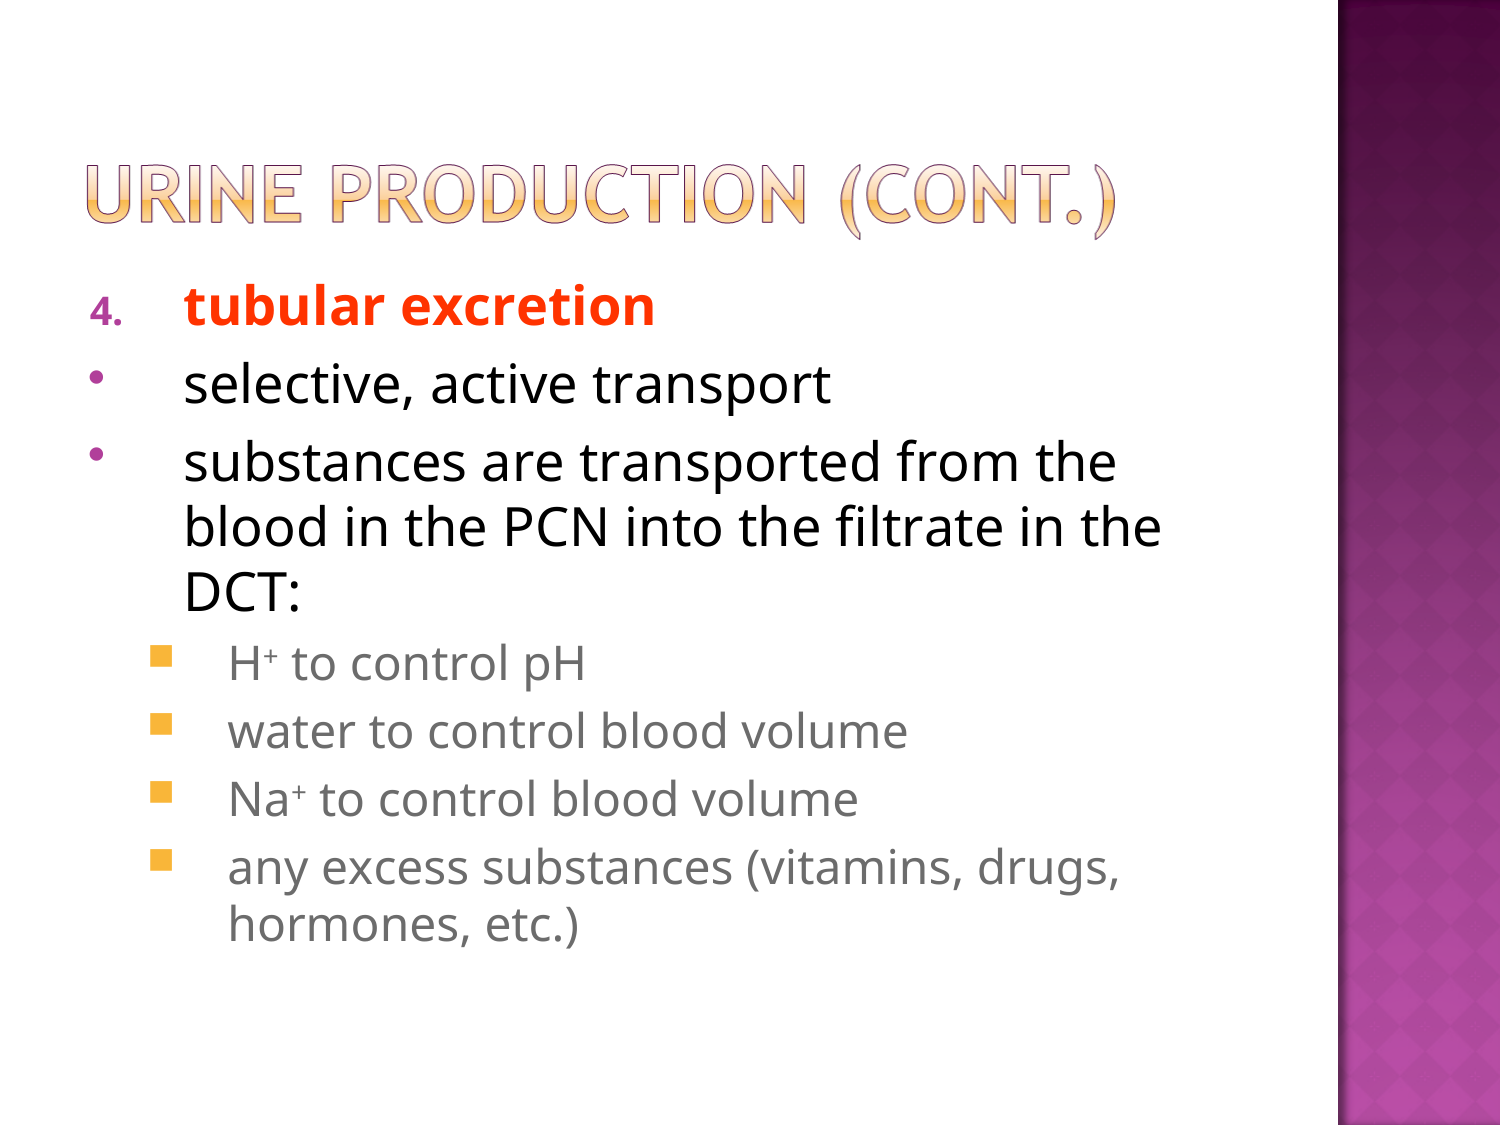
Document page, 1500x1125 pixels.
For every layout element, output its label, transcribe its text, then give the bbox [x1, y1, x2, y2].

text_box [34, 52, 1265, 241]
list tubular excretion selective, active transport substances are transported from the blood in the PCN into the filtrate in the DCT: H+ to control pH water to control blood volume Na+ to control blood volume any excess substances (vitamins, drugs, hormones, etc.) [75, 263, 1263, 1060]
picture [1337, 0, 1500, 1125]
